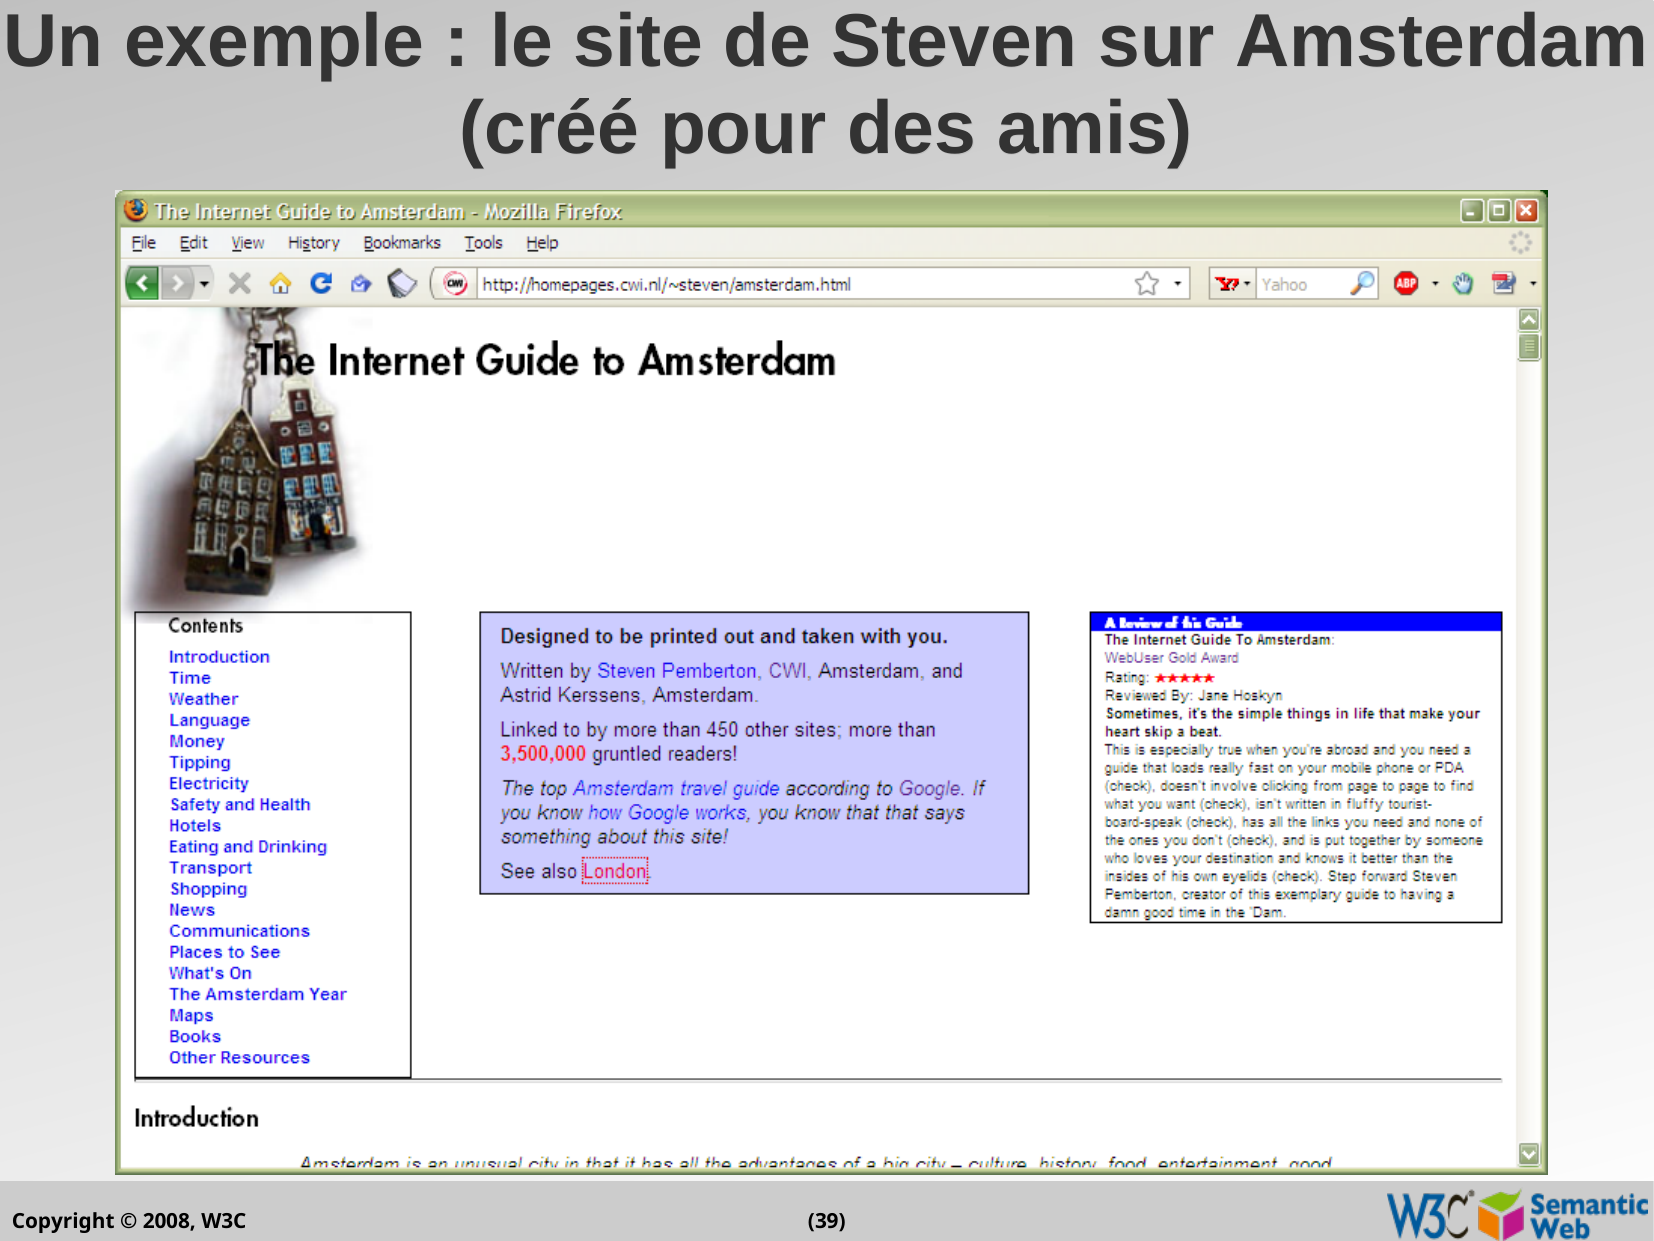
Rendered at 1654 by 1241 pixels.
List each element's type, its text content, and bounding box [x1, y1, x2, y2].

picture [1387, 1187, 1648, 1241]
picture [115, 190, 1548, 1175]
title Un exemple : le site de Steven sur Amsterdam (créé pour des amis) [0, 0, 1654, 169]
